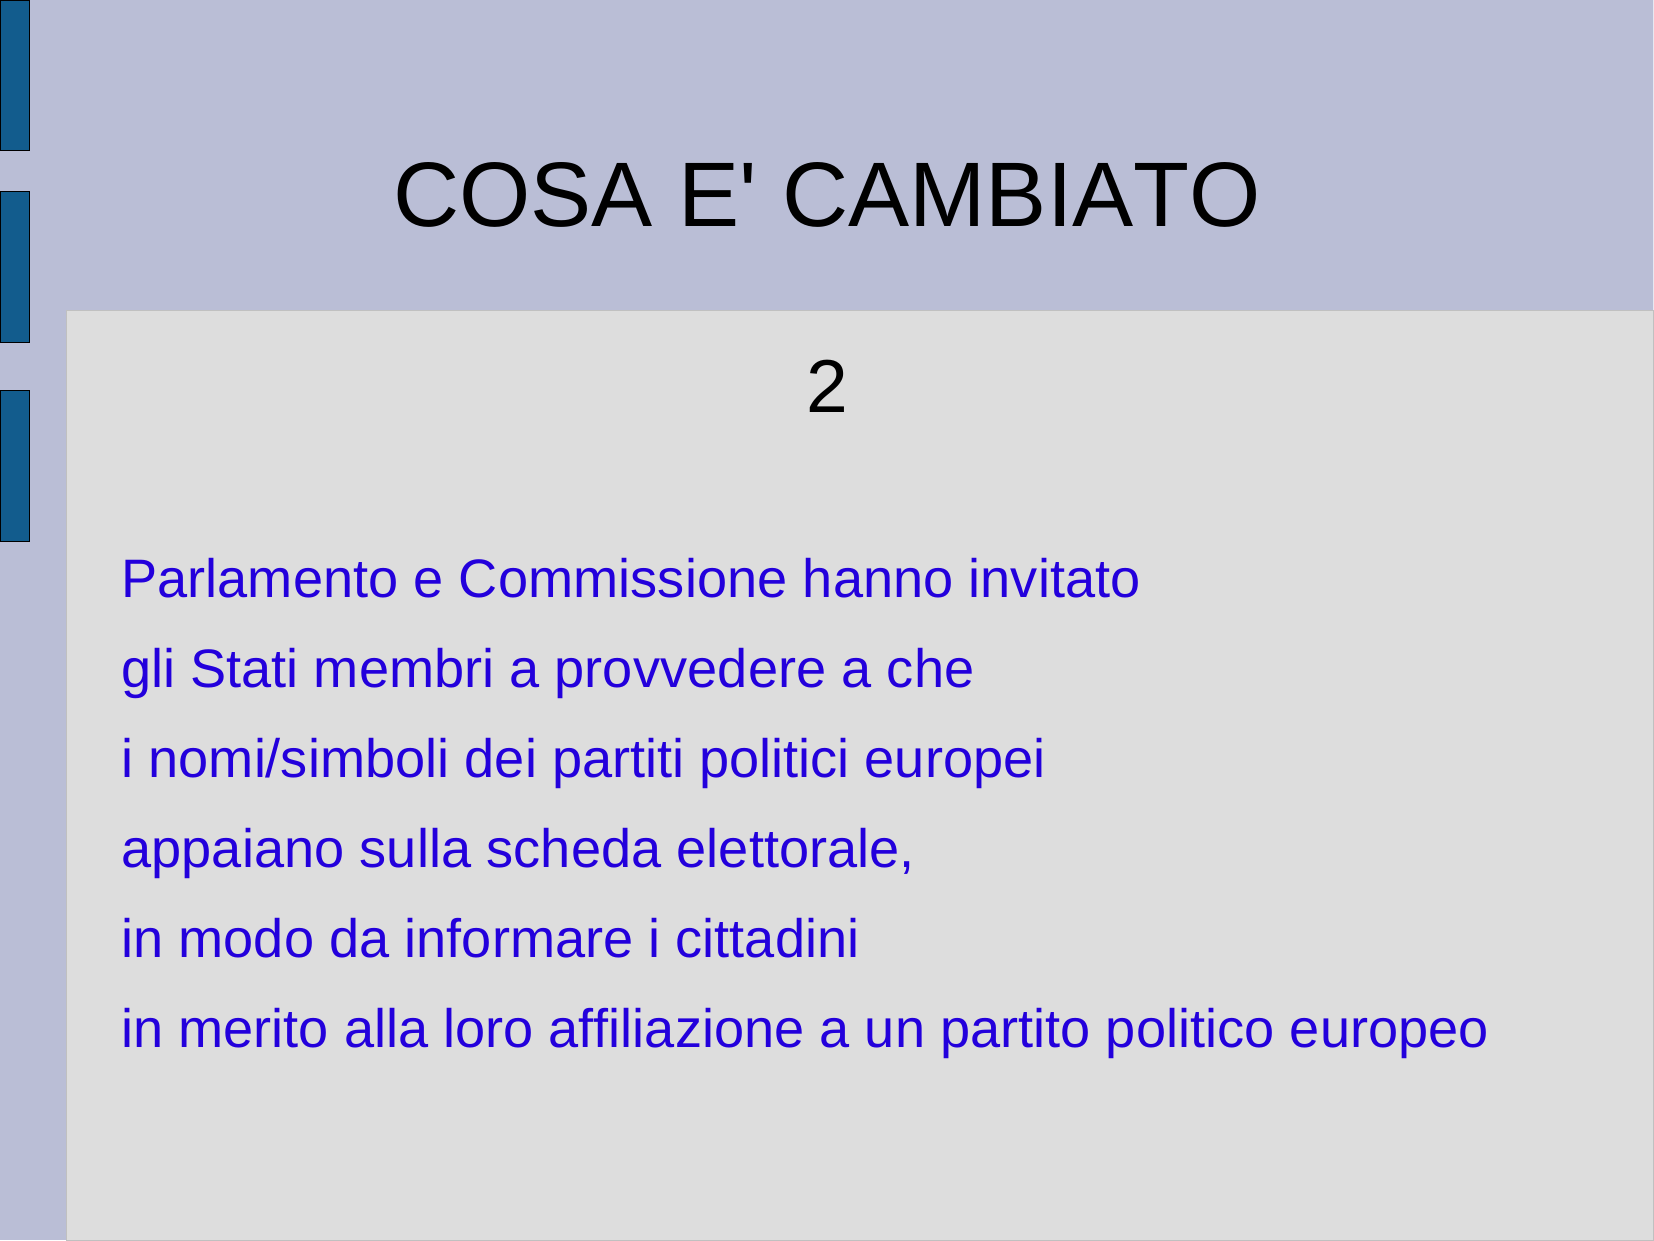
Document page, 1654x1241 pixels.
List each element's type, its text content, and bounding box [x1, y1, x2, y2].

list 2 Parlamento e Commissione hanno invitato gli Stati membri a provvedere a che i nomi/simboli dei partiti politici europei appaiano sulla scheda elettorale, in modo da informare i cittadini in merito alla loro affiliazione a un partito politico europeo [121, 344, 1534, 1127]
title COSA E' CAMBIATO [121, 91, 1534, 299]
